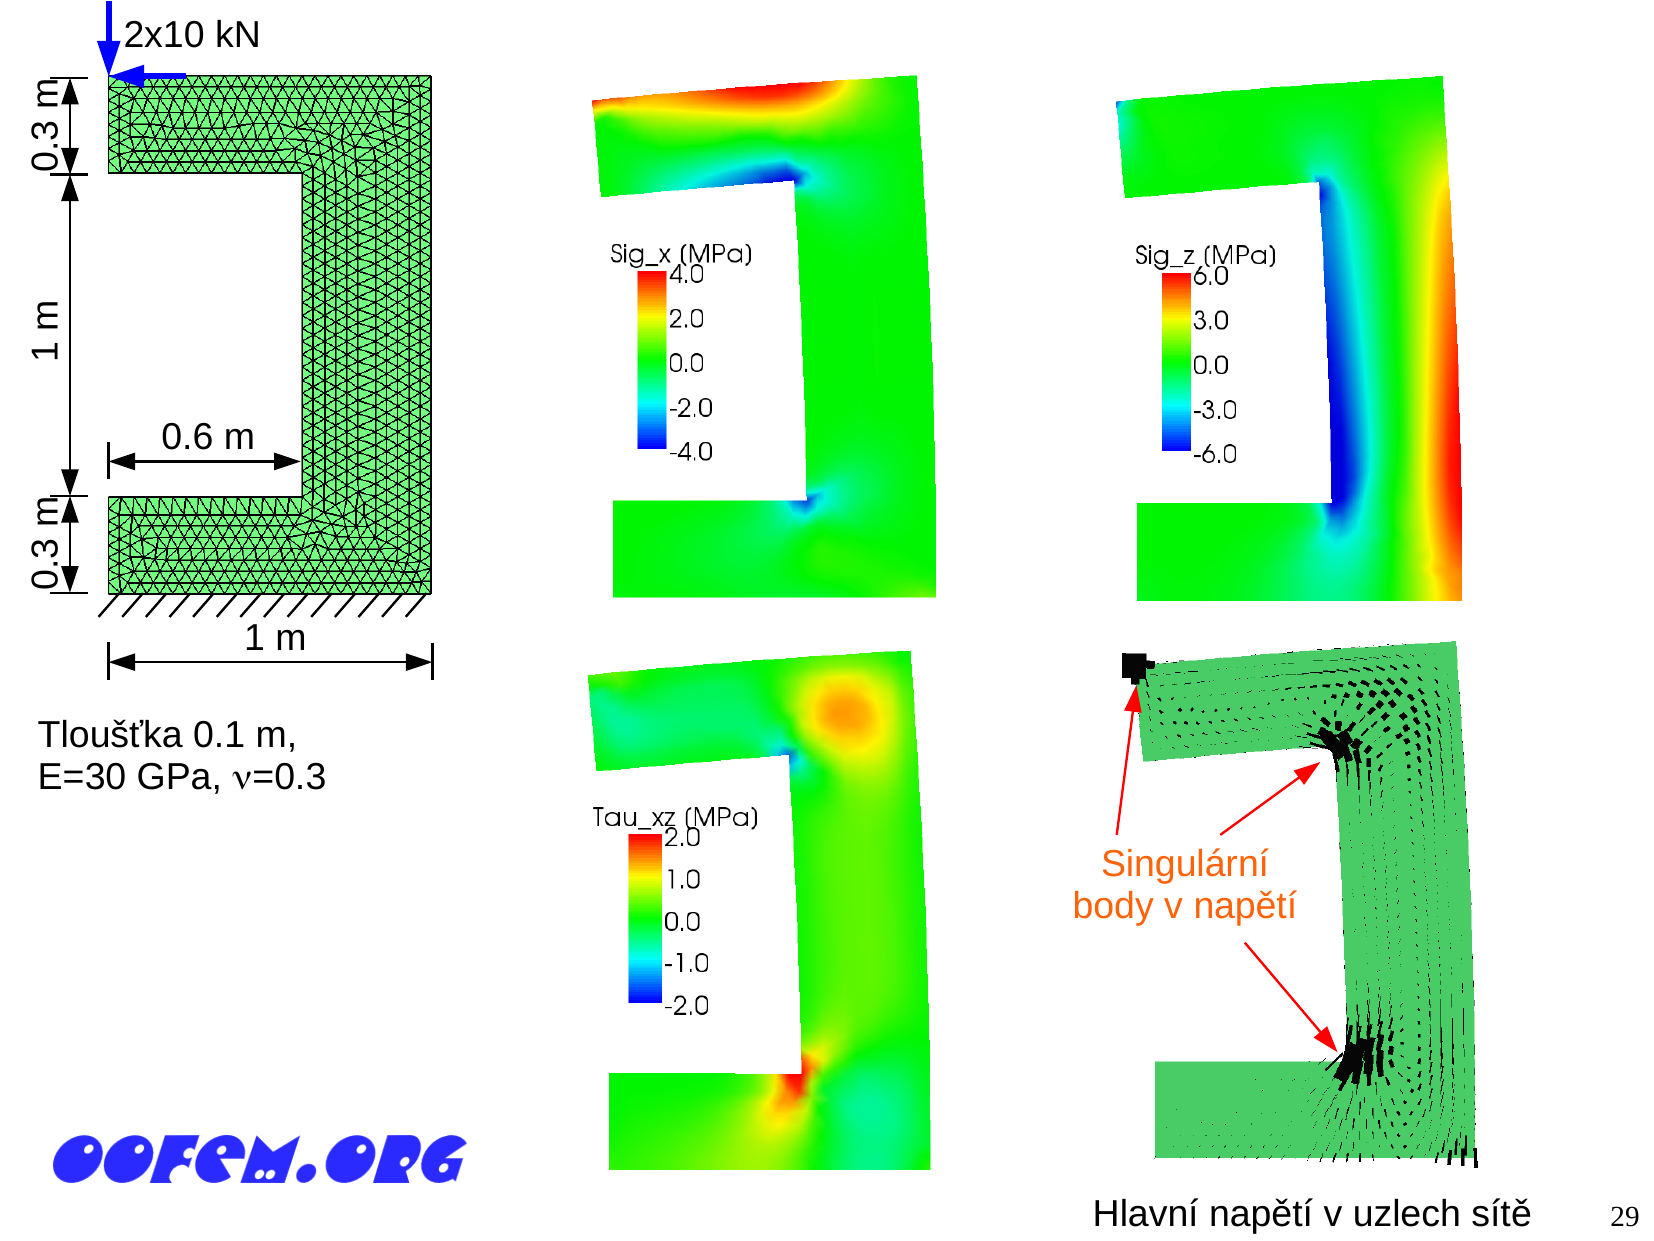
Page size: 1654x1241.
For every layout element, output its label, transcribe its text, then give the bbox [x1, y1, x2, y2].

text_box 0.3 m [16, 63, 78, 188]
text_box Singulární body v napětí [1053, 834, 1317, 943]
text_box 0.6 m [146, 407, 271, 470]
picture [588, 72, 941, 605]
text_box 1 m [229, 608, 322, 670]
text_box Tloušťka 0.1 m, E=30 GPa, n=0.3 [22, 705, 451, 817]
text_box 2x10 kN [108, 5, 274, 68]
picture [582, 644, 934, 1177]
text_box 1 m [16, 285, 78, 378]
picture [110, 68, 131, 75]
picture [1111, 72, 1466, 605]
text_box 0.3 m [16, 481, 78, 606]
picture [1116, 637, 1485, 1169]
picture [53, 1135, 467, 1183]
picture [101, 66, 437, 599]
text_box Hlavní napětí v uzlech sítě [1068, 1185, 1557, 1241]
